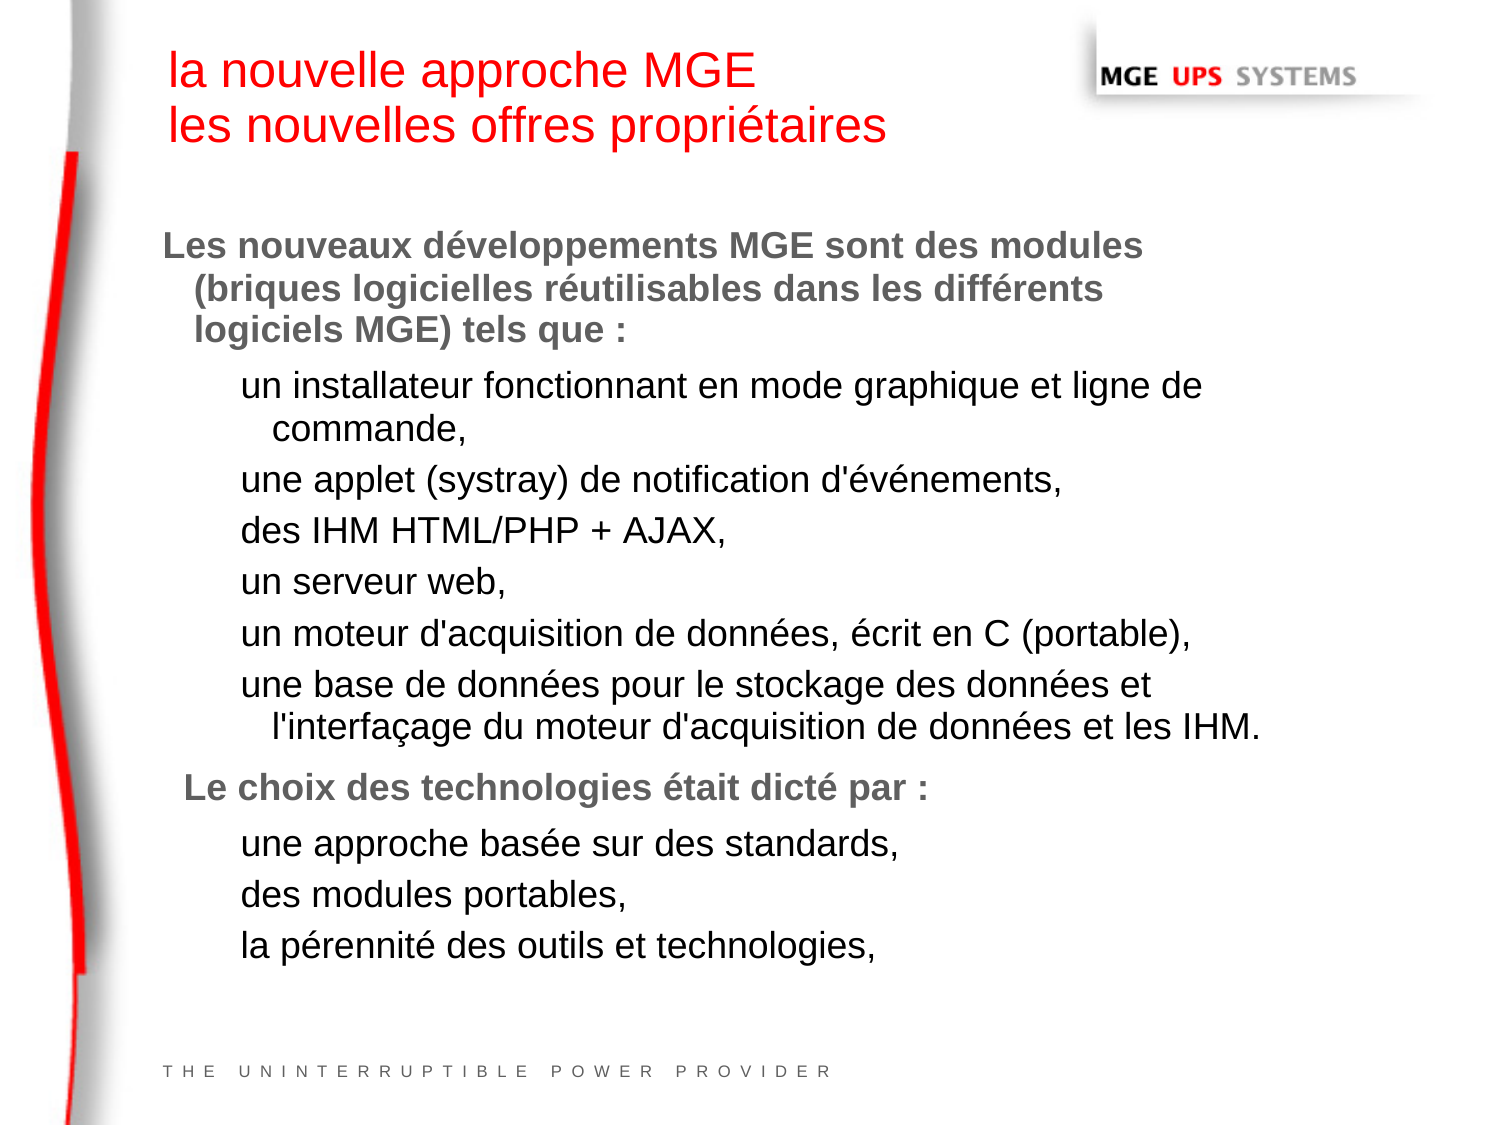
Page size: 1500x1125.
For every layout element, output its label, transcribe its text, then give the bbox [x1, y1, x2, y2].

list Les nouveaux développements MGE sont des modules (briques logicielles réutilisables dans les différents logiciels MGE) tels que : un installateur fonctionnant en mode graphique et ligne de commande, une applet (systray) de notification d'événements, des IHM HTML/PHP + AJAX, un serveur web, un moteur d'acquisition de données, écrit en C (portable), une base de données pour le stockage des données et l'interfaçage du moteur d'acquisition de données et les IHM. Le choix des technologies était dicté par : une approche basée sur des standards, des modules portables, la pérennité des outils et technologies, [162, 224, 1263, 1043]
title la nouvelle approche MGE les nouvelles offres propriétaires [168, 35, 1019, 160]
